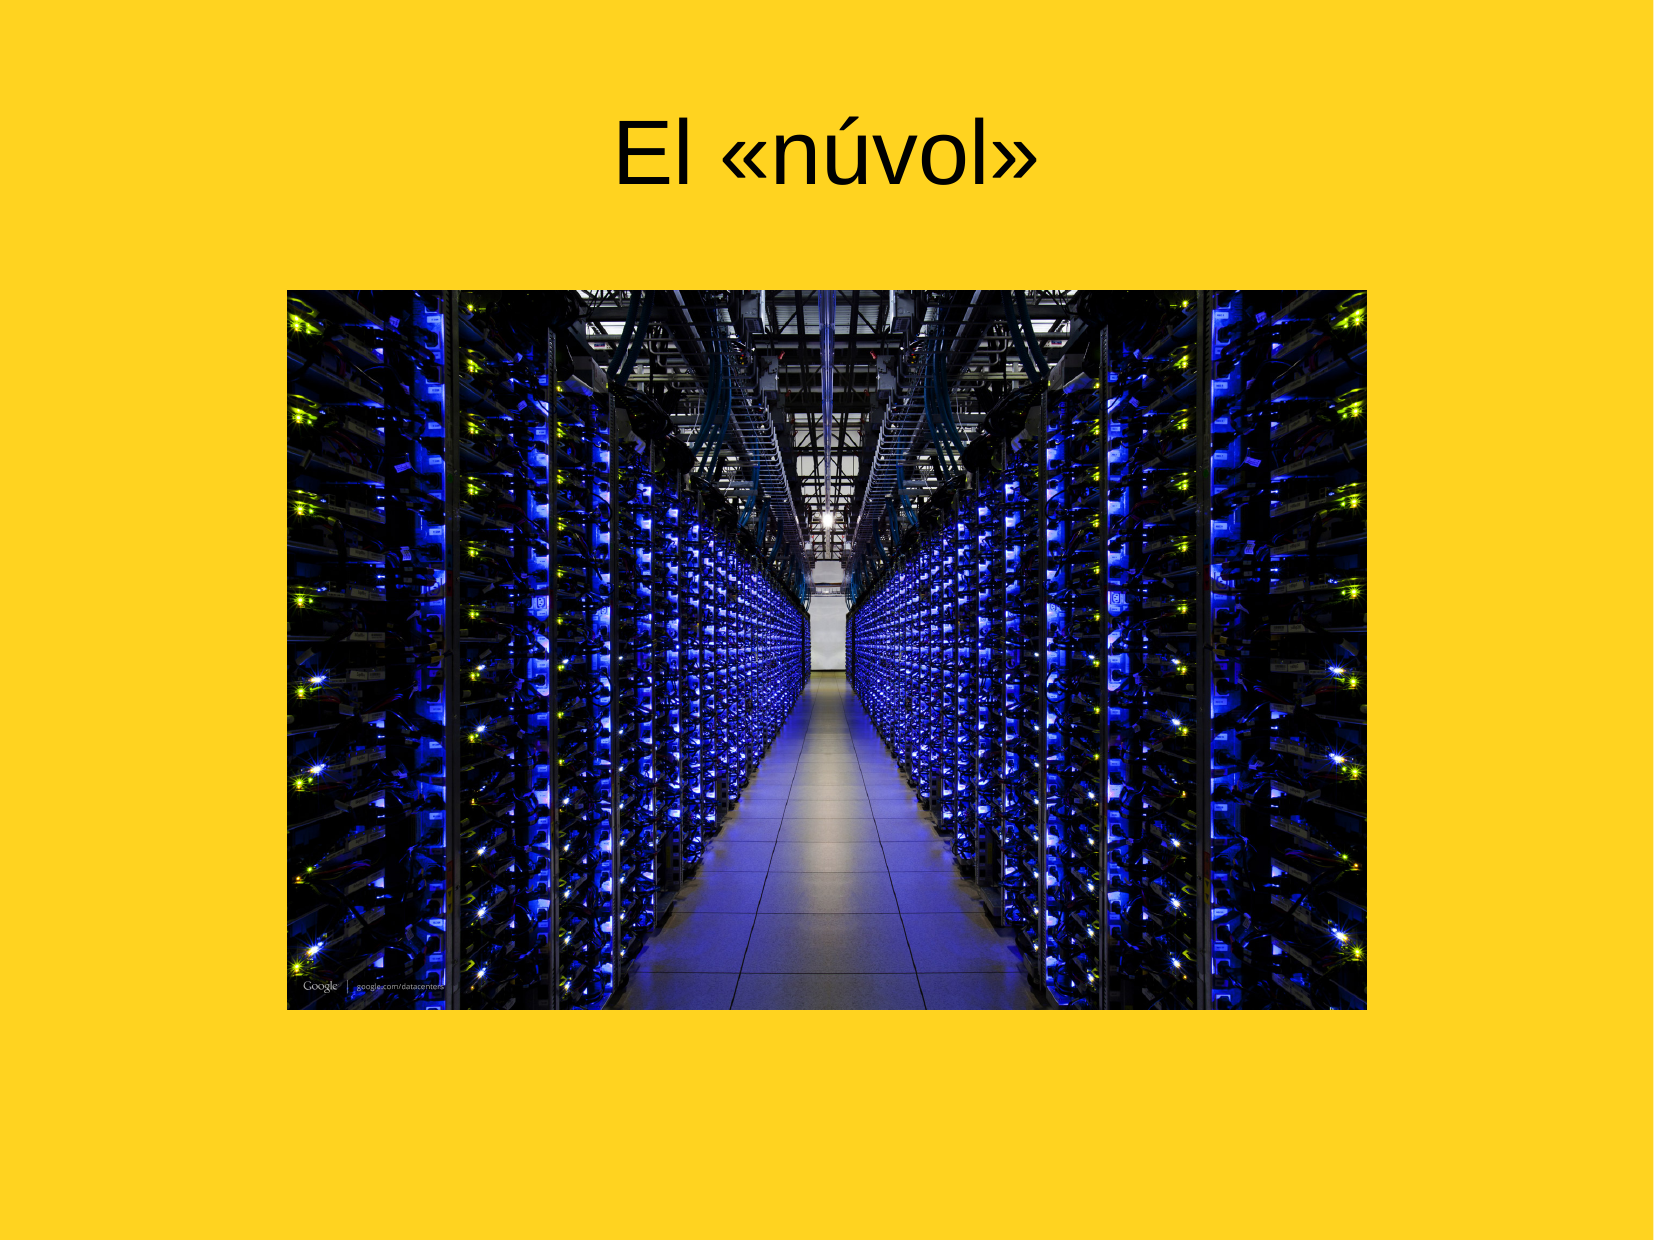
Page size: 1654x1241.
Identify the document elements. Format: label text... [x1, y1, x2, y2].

picture [287, 290, 1367, 1010]
title El «núvol» [82, 49, 1571, 257]
